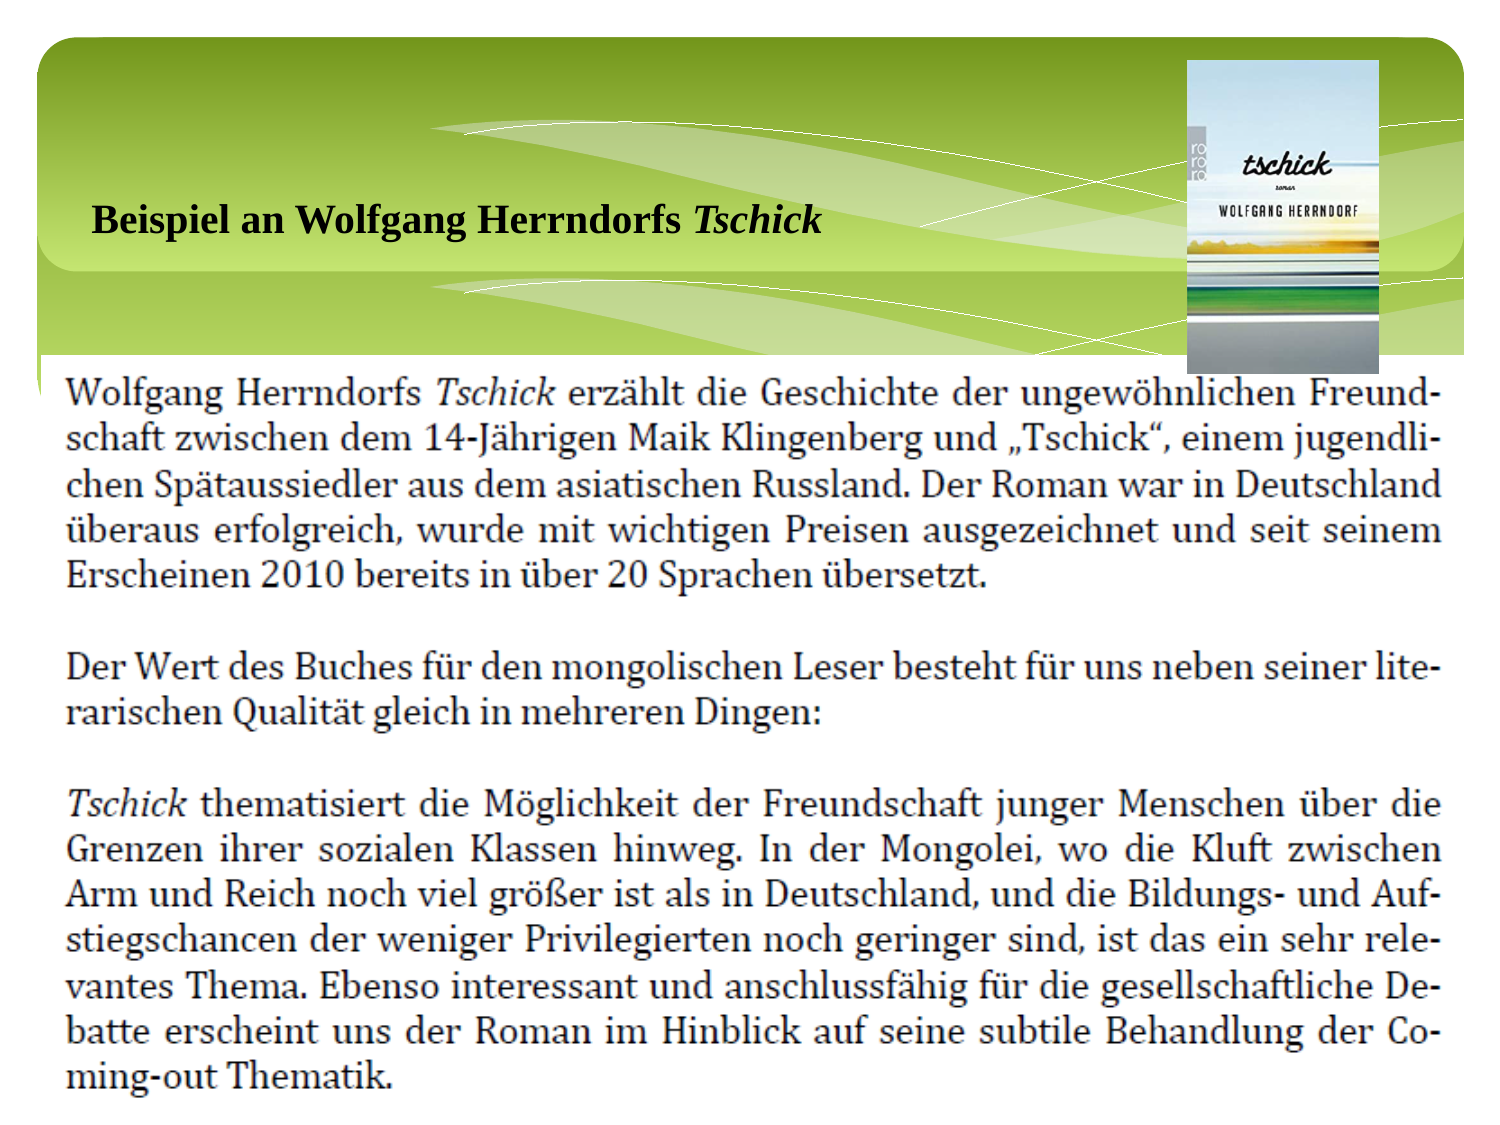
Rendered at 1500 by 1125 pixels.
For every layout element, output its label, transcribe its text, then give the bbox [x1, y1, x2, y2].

text_box Beispiel an Wolfgang Herrndorfs Tschick [76, 184, 928, 250]
picture [41, 60, 1471, 1125]
